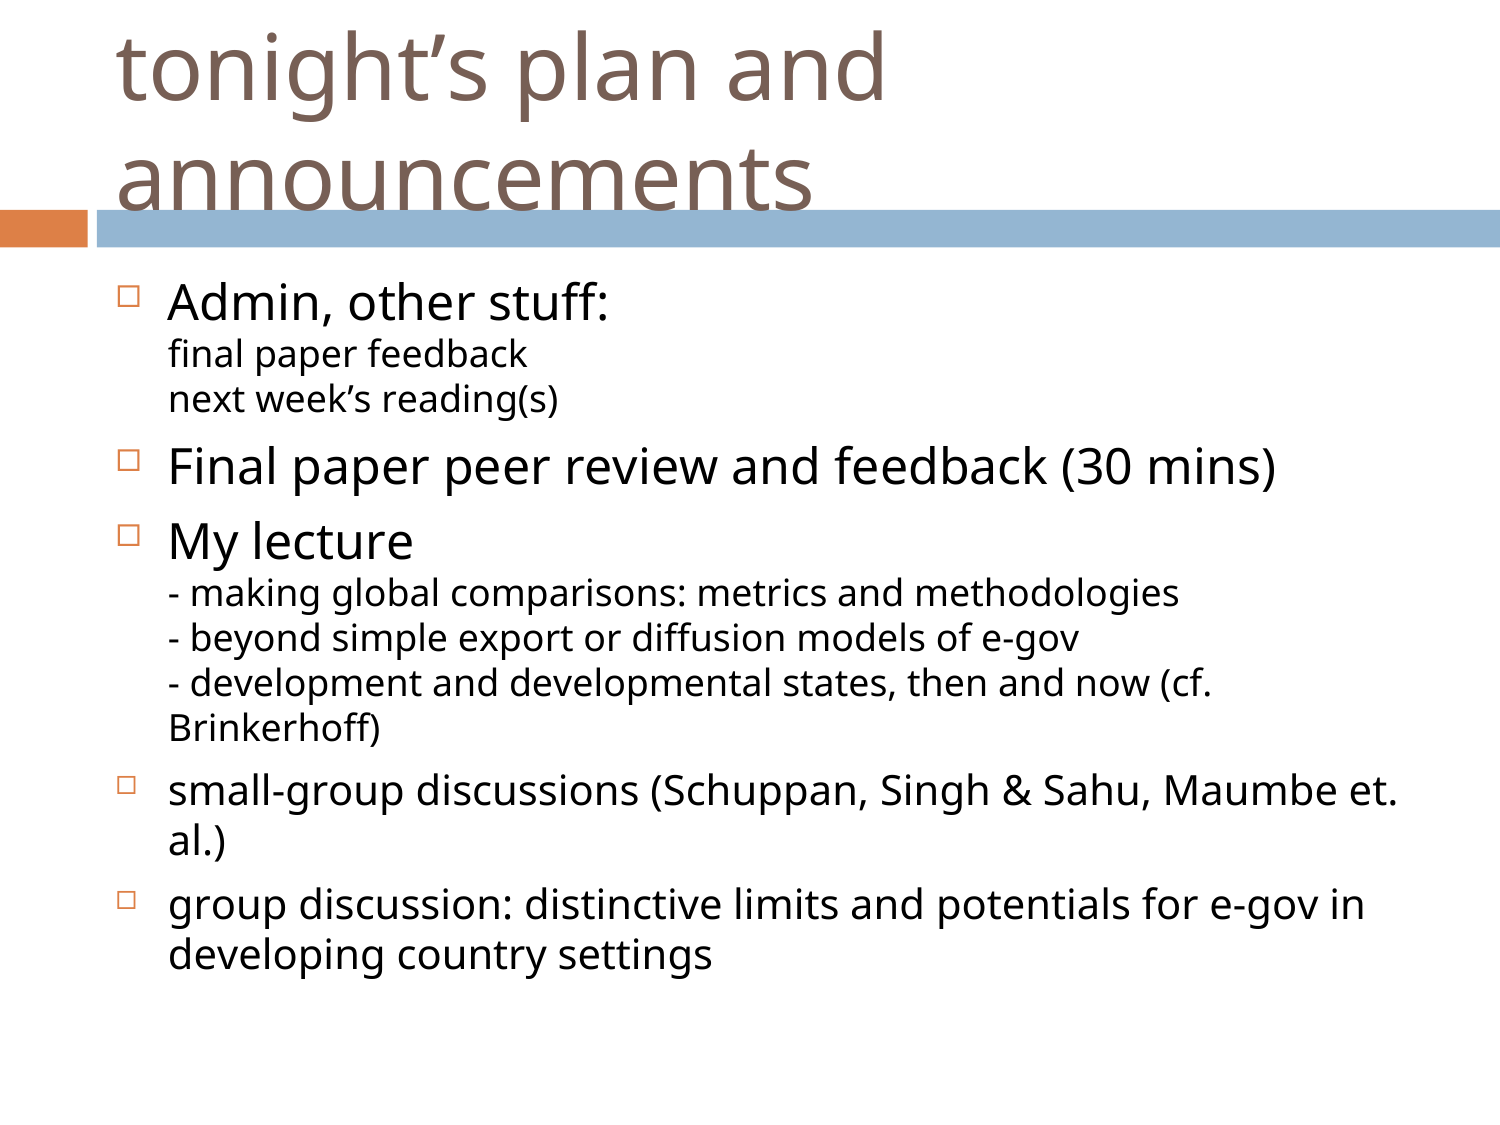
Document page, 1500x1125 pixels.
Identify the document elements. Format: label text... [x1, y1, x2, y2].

title tonight’s plan and announcements [100, 37, 1438, 201]
list Admin, other stuff: final paper feedback next week’s reading(s) Final paper peer review and feedback (30 mins) My lecture - making global comparisons: metrics and methodologies - beyond simple export or diffusion models of e-gov - development and developmental states, then and now (cf. Brinkerhoff) small-group discussions (Schuppan, Singh & Sahu, Maumbe et. al.) group discussion: distinctive limits and potentials for e-gov in developing country settings [100, 262, 1438, 1001]
